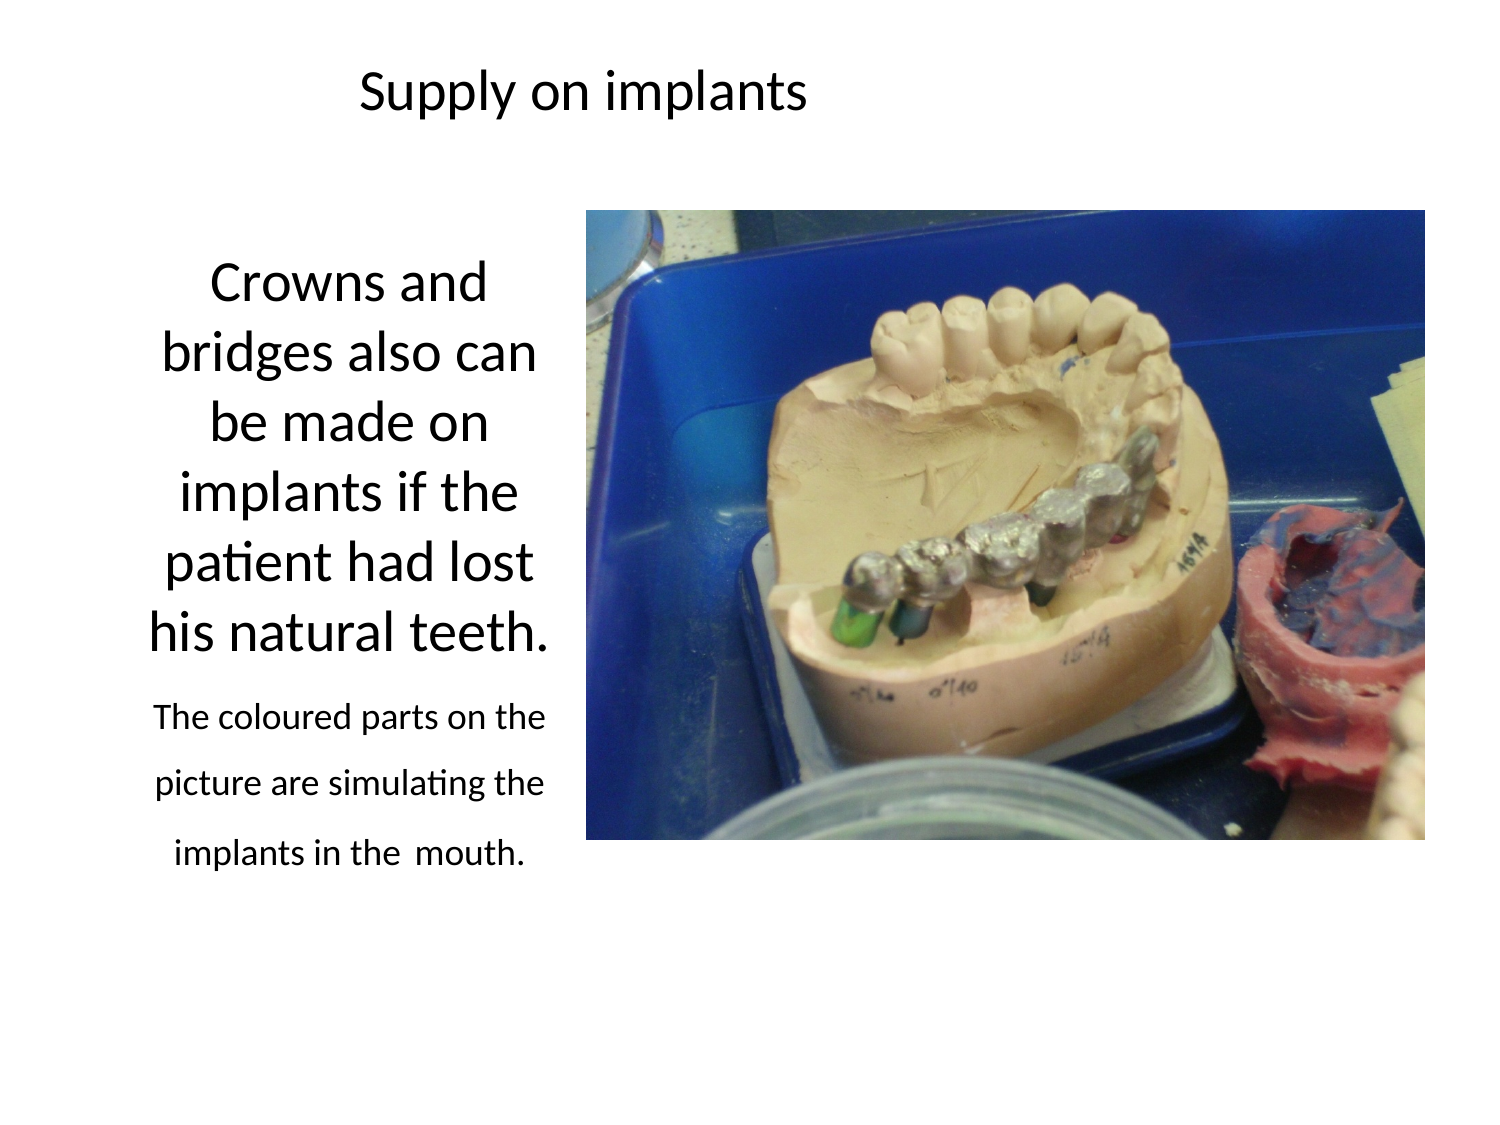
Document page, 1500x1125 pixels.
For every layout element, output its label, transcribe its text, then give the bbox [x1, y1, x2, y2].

title Supply on implants [75, 44, 1093, 178]
list Crowns and bridges also can be made on implants if the patient had lost his natural teeth. The coloured parts on the picture are simulating the implants in the mouth. [75, 235, 569, 1005]
picture [586, 210, 1425, 840]
